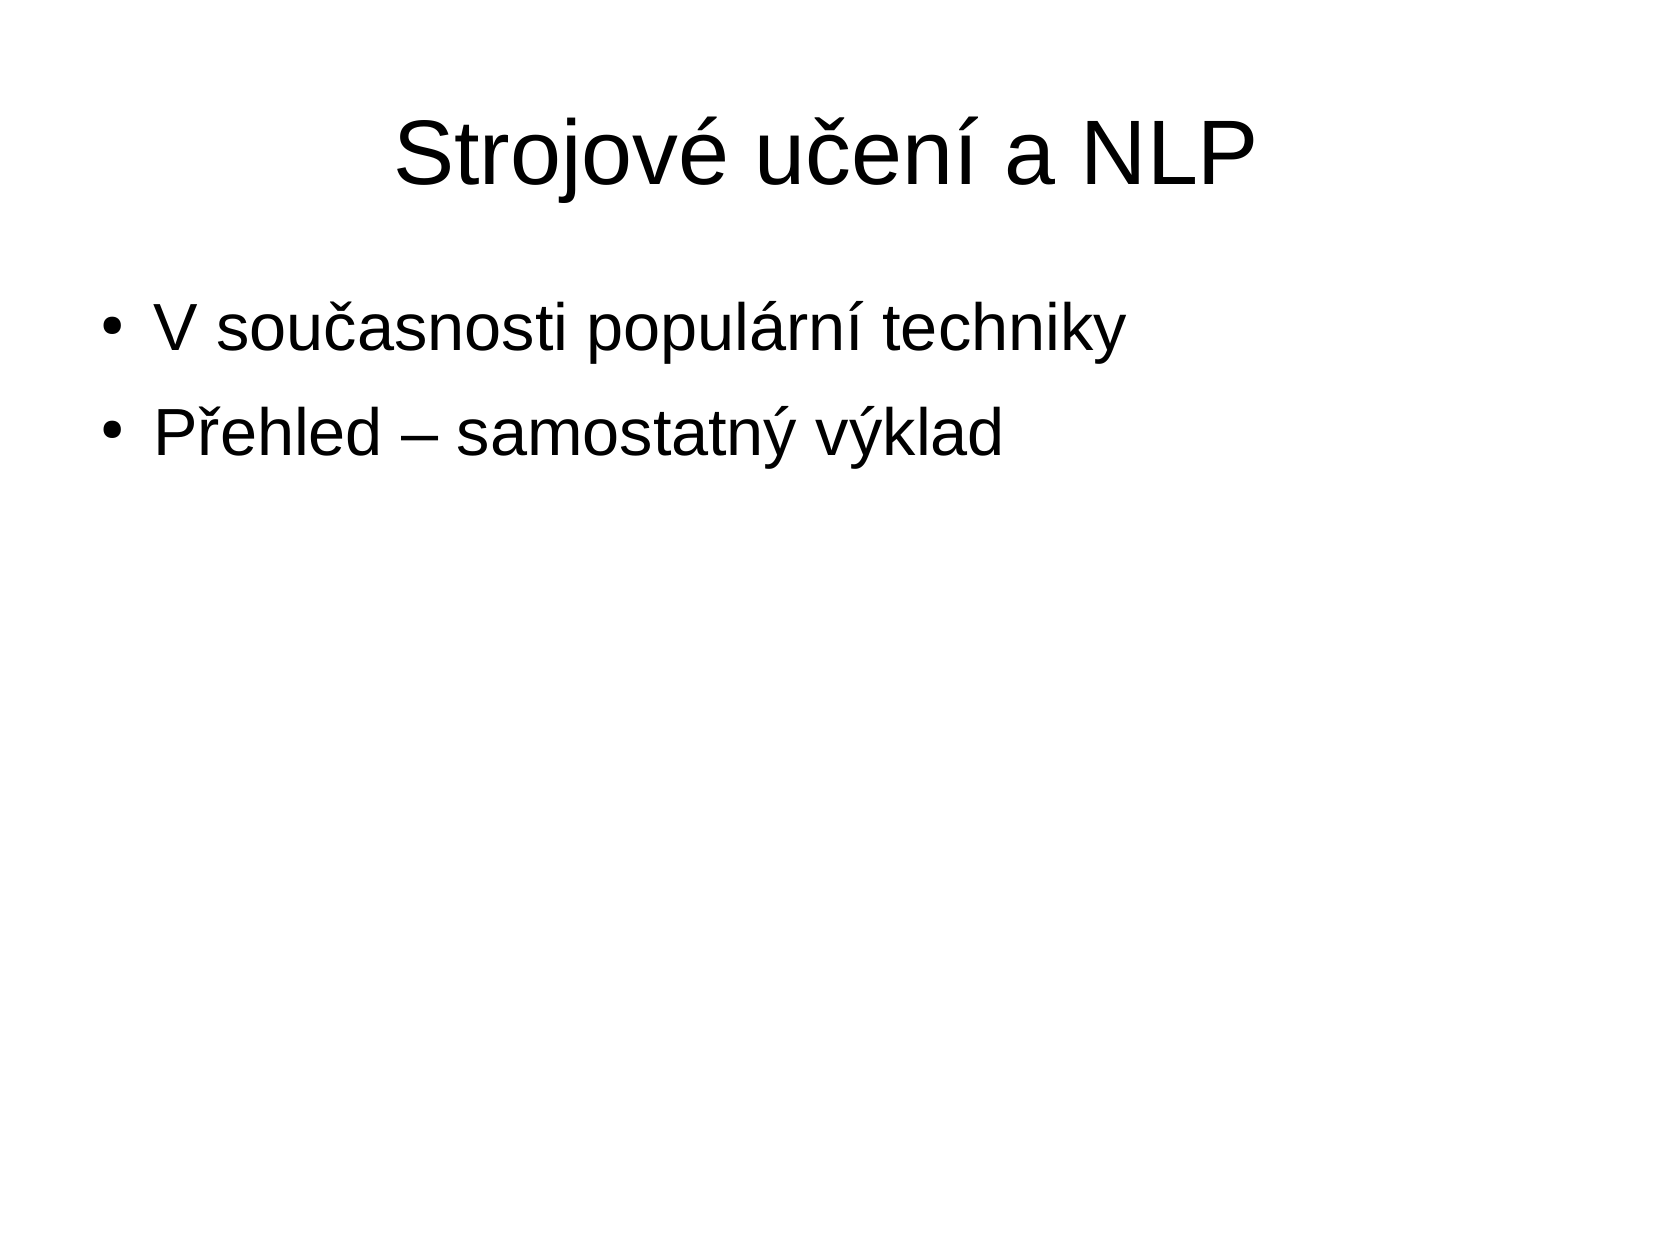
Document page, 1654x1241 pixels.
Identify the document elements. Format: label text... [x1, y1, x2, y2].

list V současnosti populární techniky Přehled – samostatný výklad [82, 290, 1571, 1094]
title Strojové učení a NLP [82, 56, 1571, 250]
